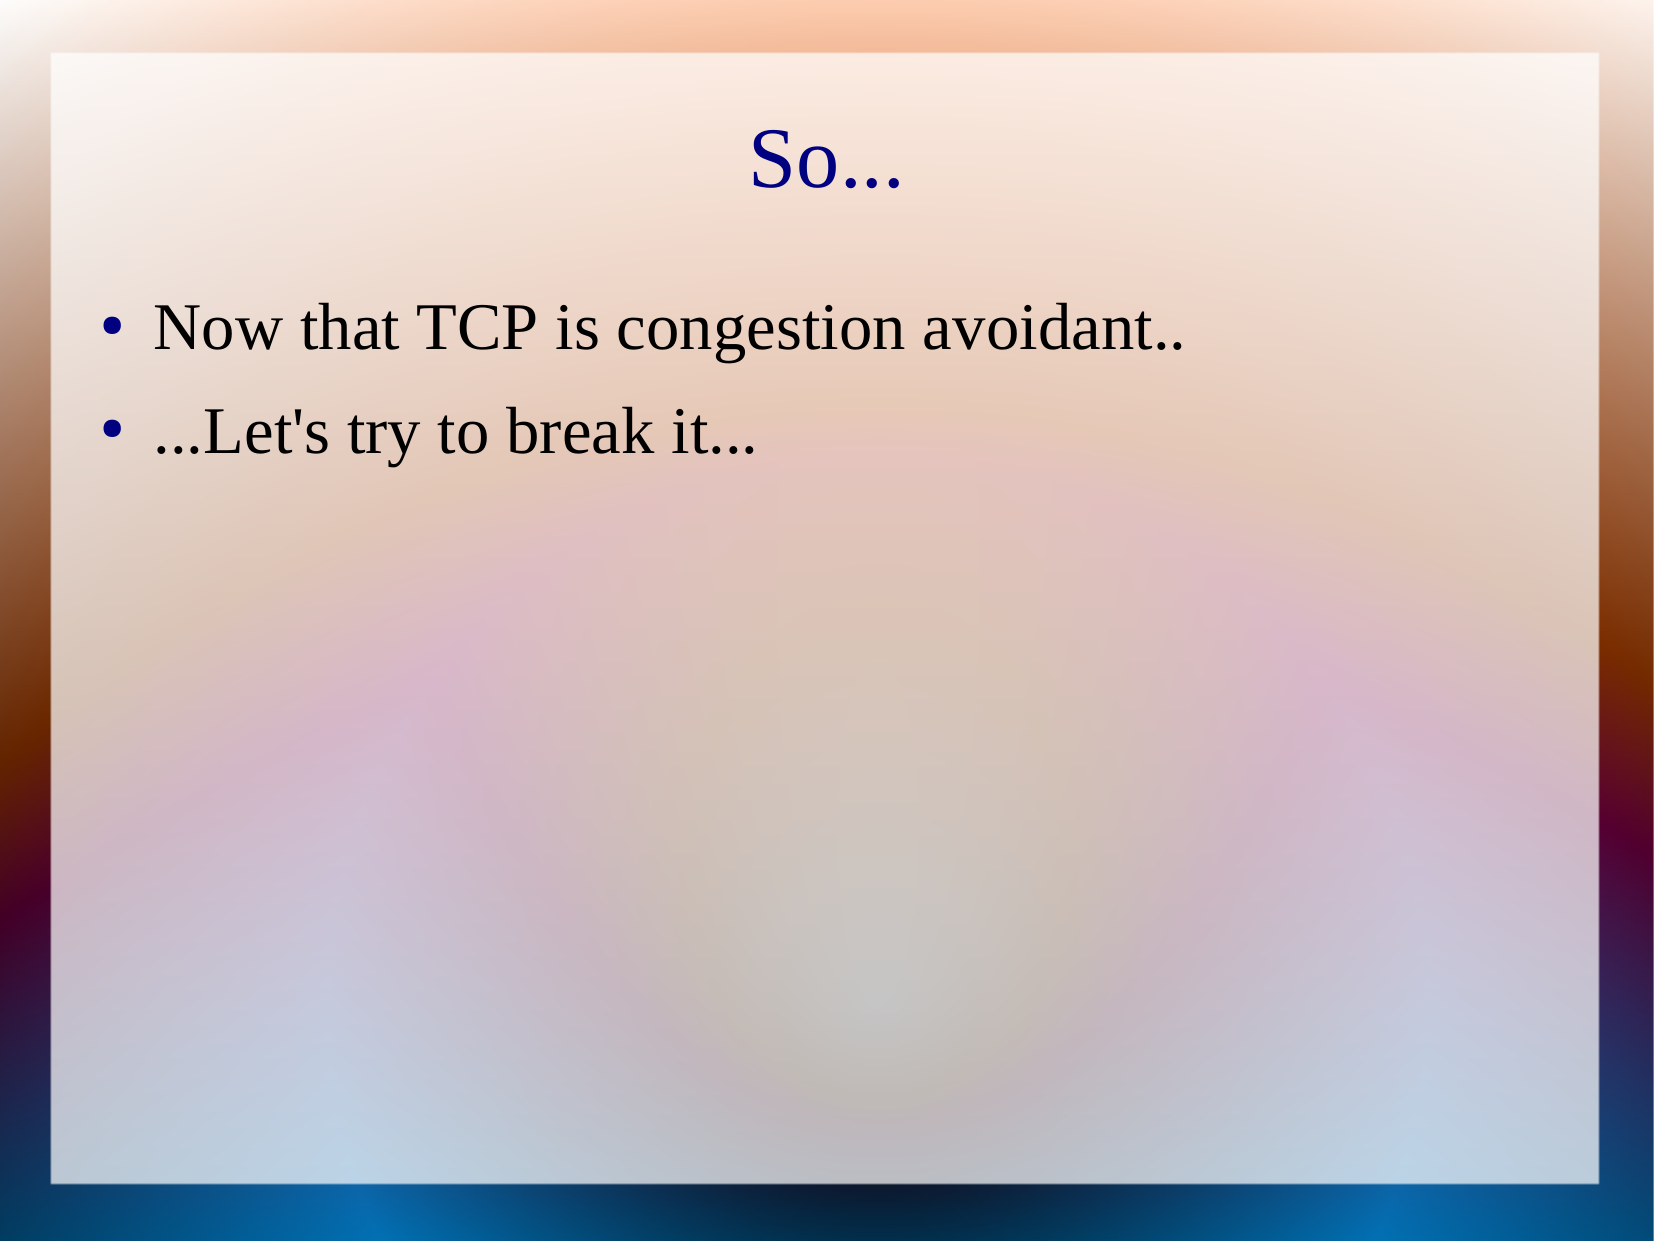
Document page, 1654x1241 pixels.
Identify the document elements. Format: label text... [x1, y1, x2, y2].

list Now that TCP is congestion avoidant.. ...Let's try to break it... [82, 290, 1571, 1034]
picture [0, 0, 1654, 1241]
title So... [82, 55, 1571, 263]
